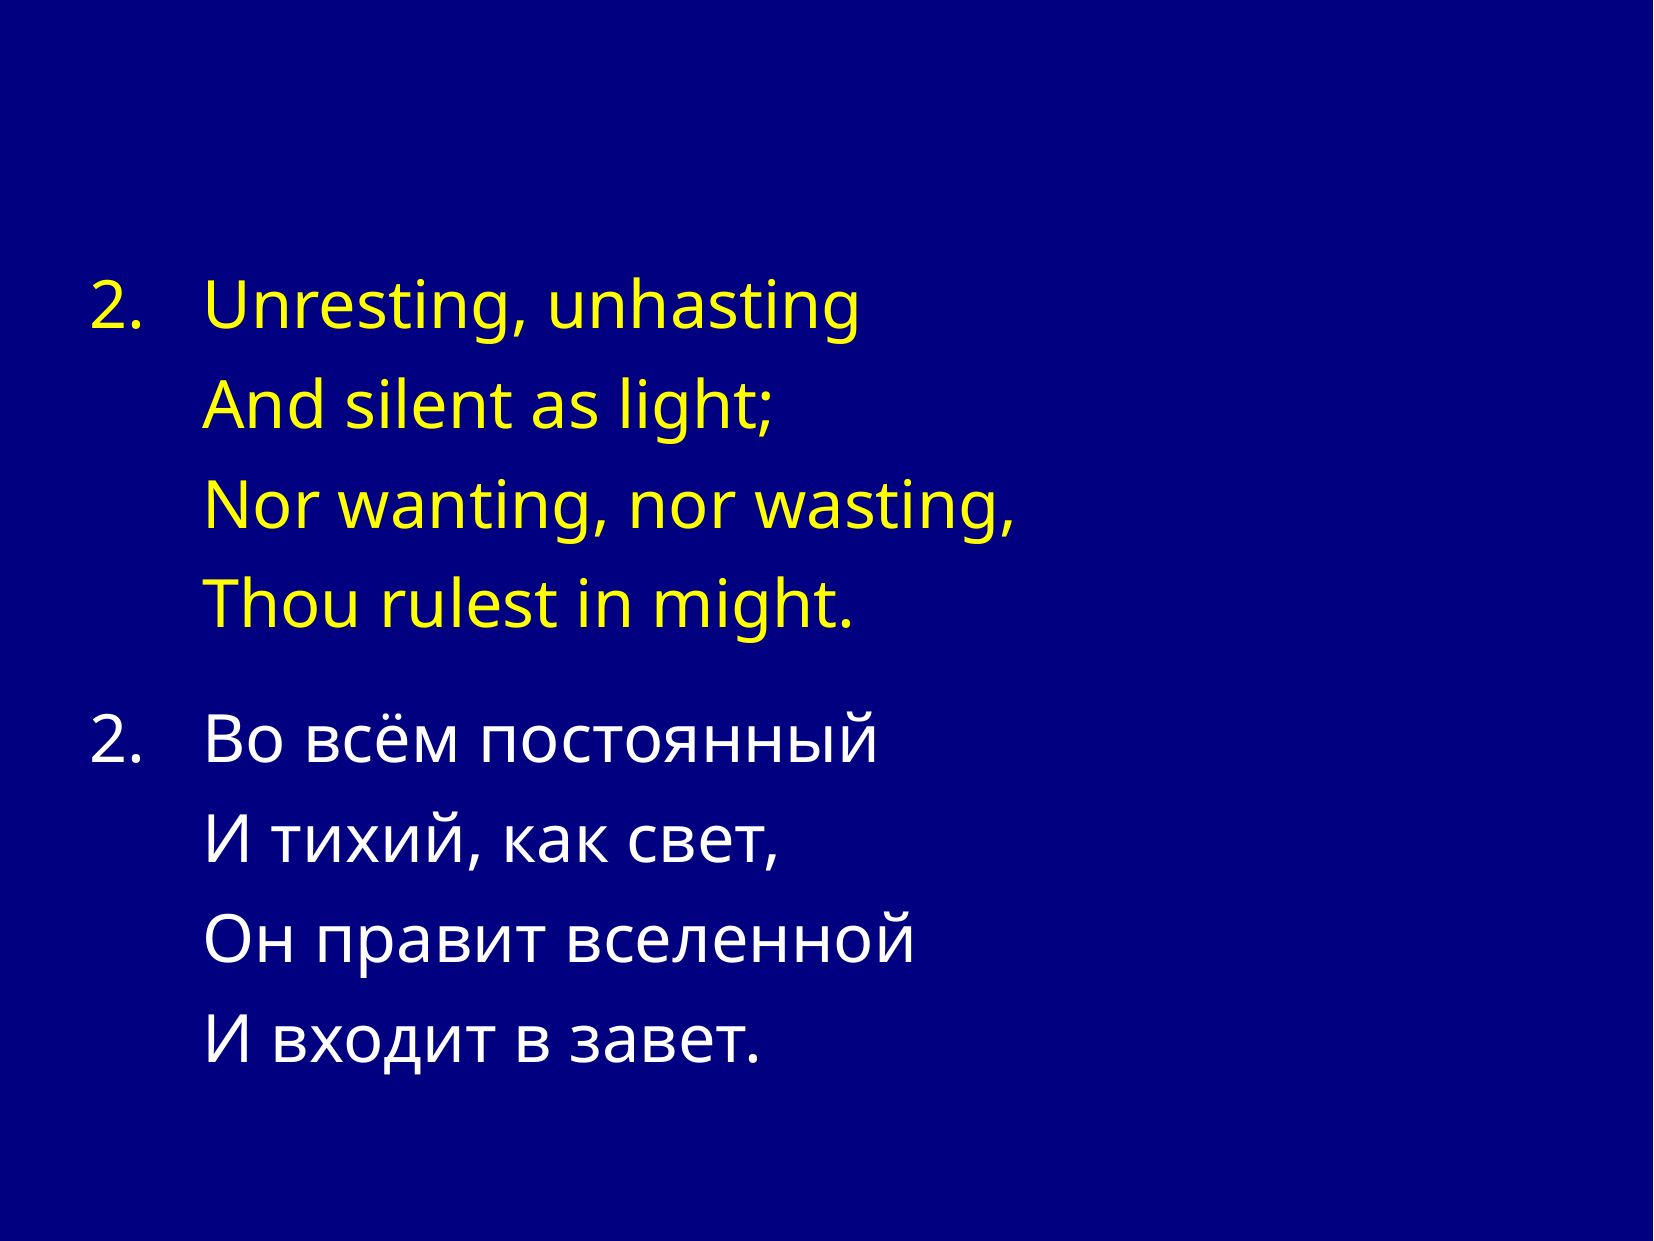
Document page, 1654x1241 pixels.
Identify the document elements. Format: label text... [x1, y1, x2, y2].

text_box 2. Во всём постоянный И тихий, как свет, Он правит вселенной И входит в завет. [75, 675, 1576, 1163]
text_box 2. Unresting, unhasting And silent as light; Nor wanting, nor wasting, Thou rulest in might. [75, 150, 1576, 638]
